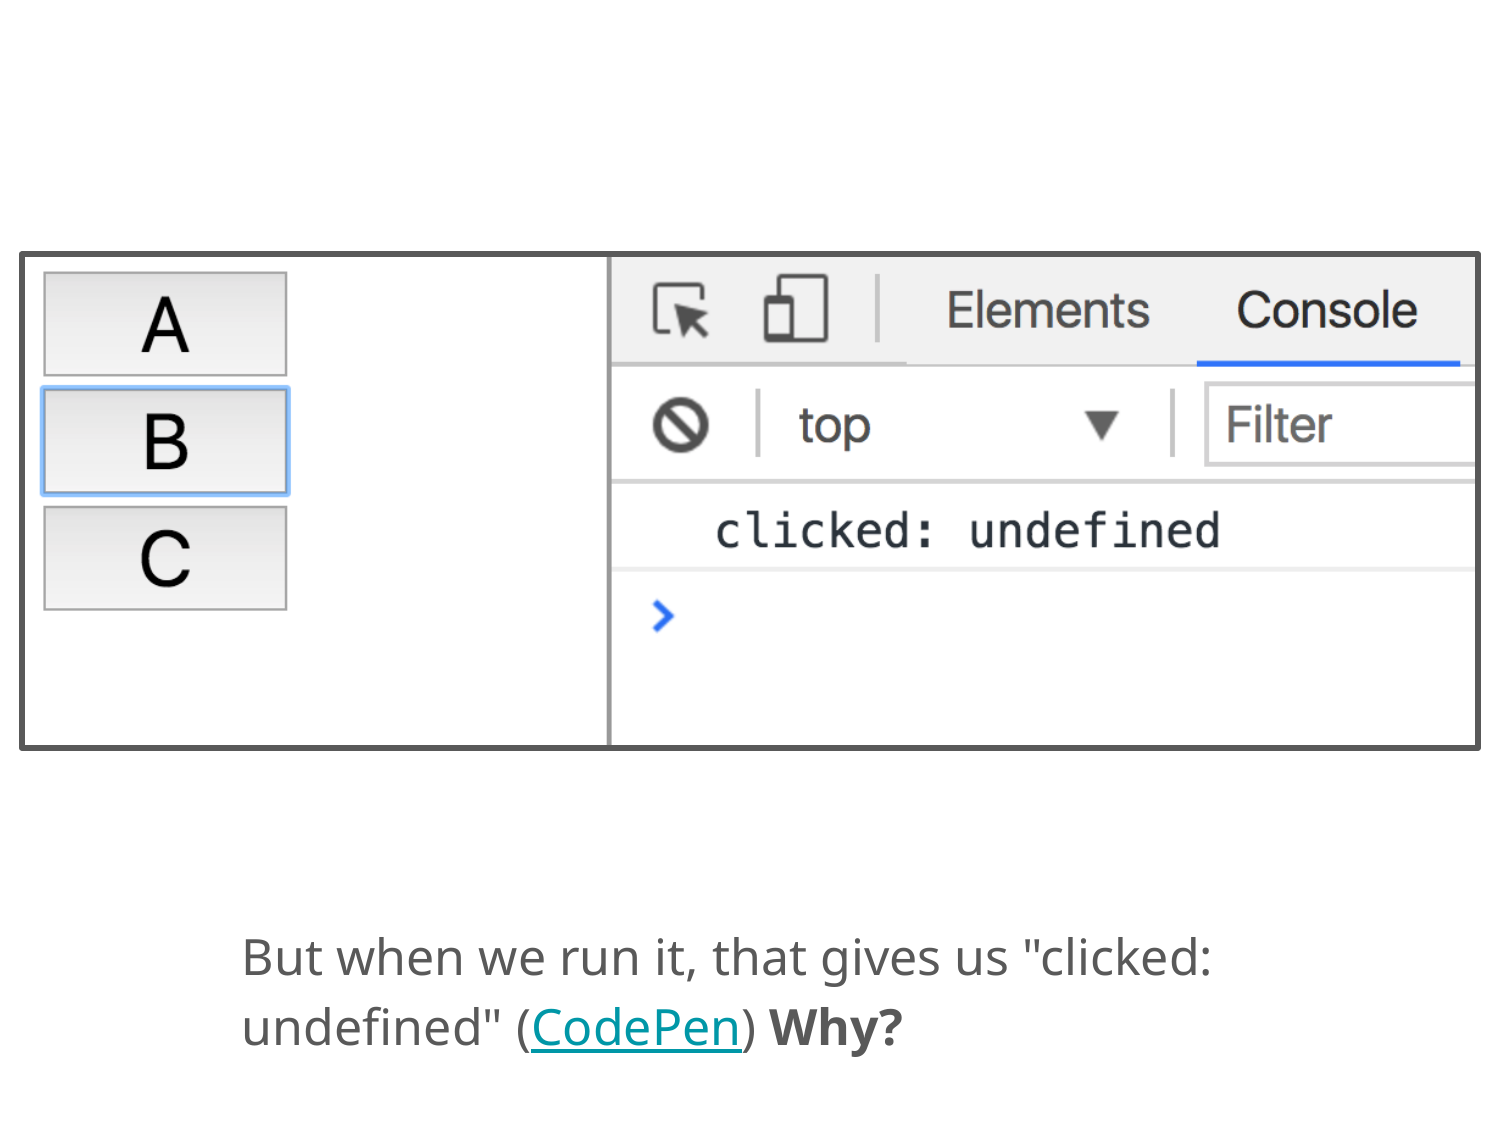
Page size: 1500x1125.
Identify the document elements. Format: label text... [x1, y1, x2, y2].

picture [24, 257, 1475, 745]
list But when we run it, that gives us "clicked: undefined" (CodePen) Why? [226, 901, 1333, 1095]
